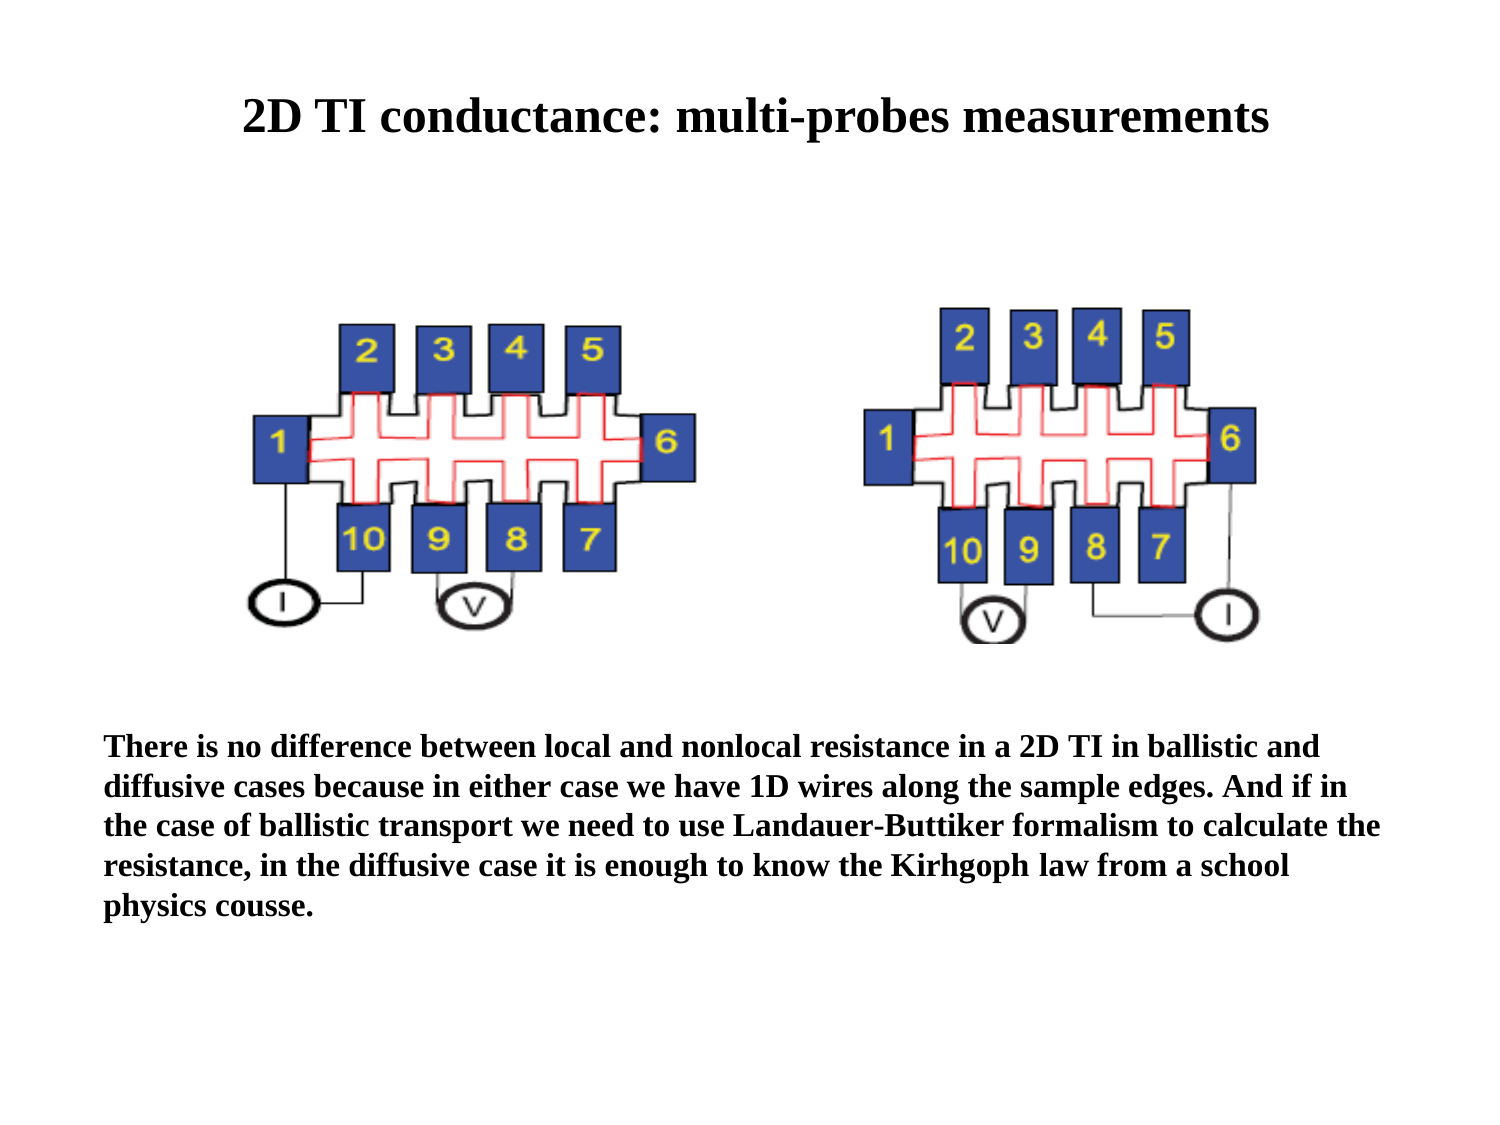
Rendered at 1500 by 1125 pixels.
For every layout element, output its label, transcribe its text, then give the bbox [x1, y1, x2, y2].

text_box [206, 314, 715, 644]
picture [832, 278, 1317, 644]
title 2D TI conductance: multi-probes measurements [112, 74, 1388, 151]
text_box There is no difference between local and nonlocal resistance in a 2D TI in ballistic and diffusive cases because in either case we have 1D wires along the sample edges. And if in the case of ballistic transport we need to use Landauer-Buttiker formalism to calculate the resistance, in the diffusive case it is enough to know the Kirhgoph law from a school physics cousse. [88, 716, 1412, 932]
